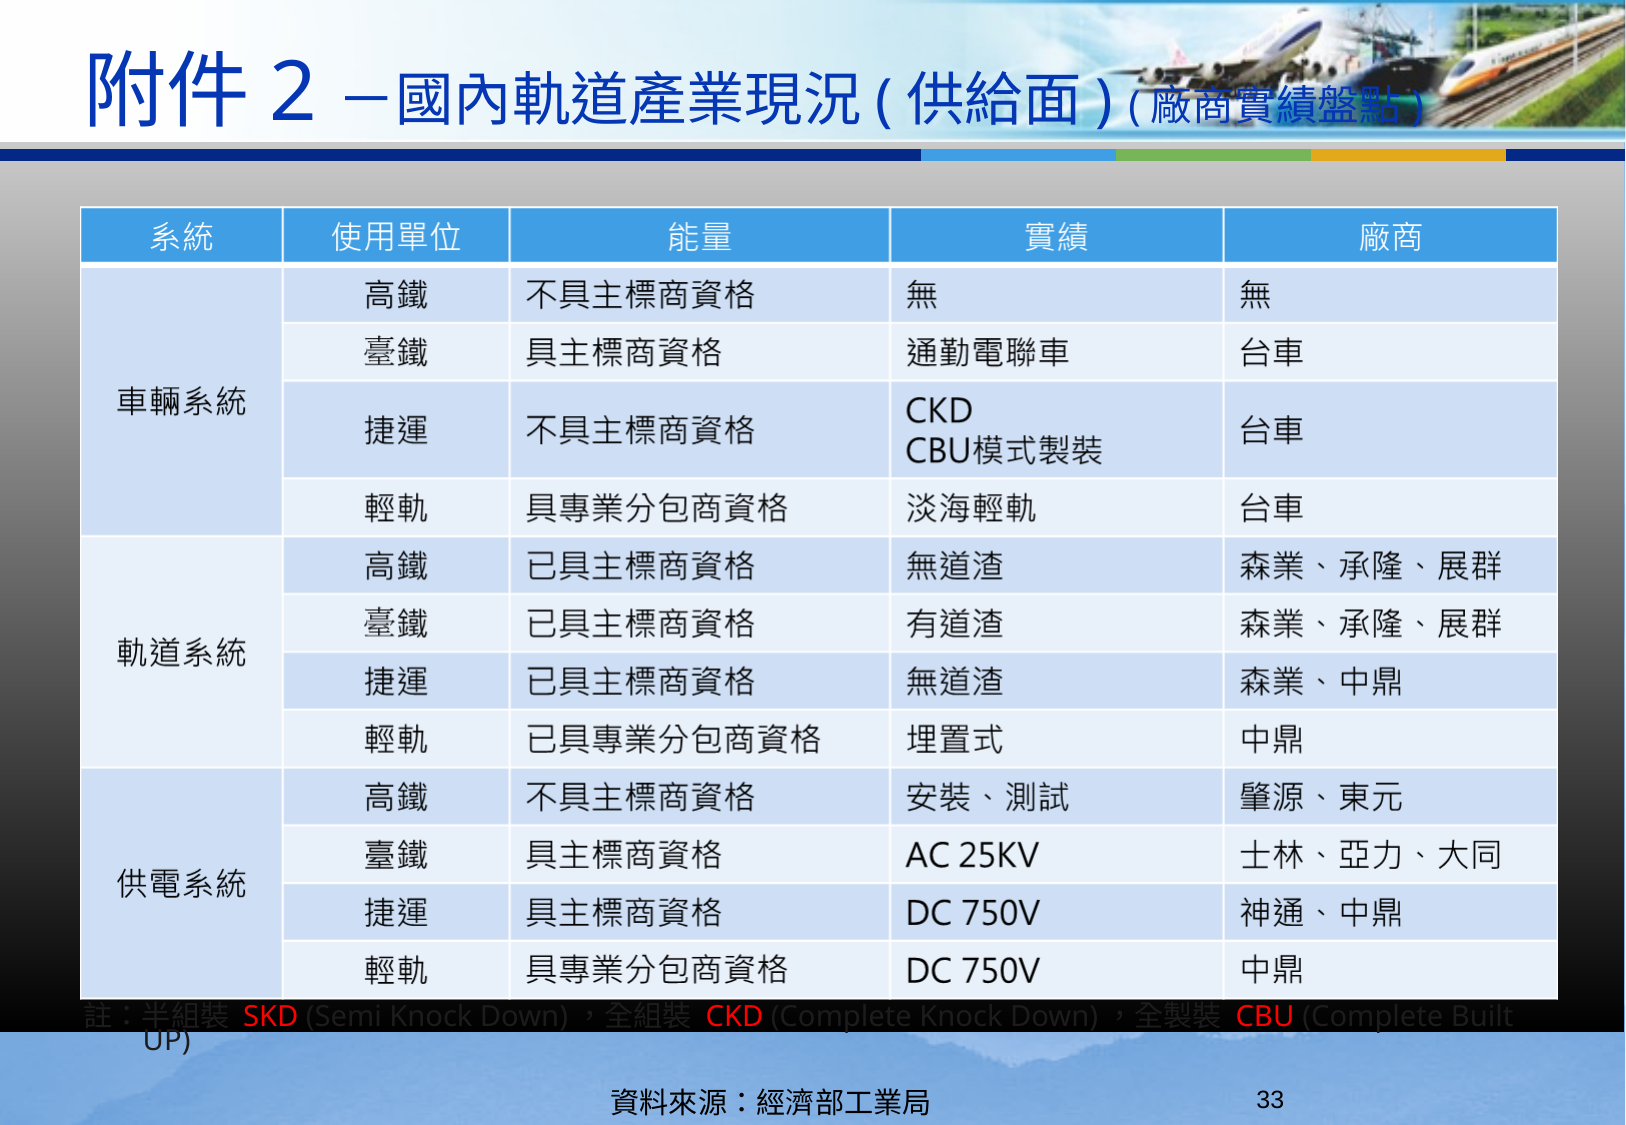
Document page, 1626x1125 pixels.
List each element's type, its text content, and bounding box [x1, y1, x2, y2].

picture [80, 205, 1558, 1010]
text_box 資料來源：經濟部工業局 [595, 1077, 961, 1125]
text_box 33 [1241, 1071, 1621, 1125]
text_box 註：半組裝 SKD (Semi Knock Down)，全組裝 CKD (Complete Knock Down)，全製裝 CBU (Complete Built UP) [68, 1023, 1581, 1064]
title 附件2－國內軌道產業現況(供給面) (廠商實績盤點) [68, 19, 1593, 155]
